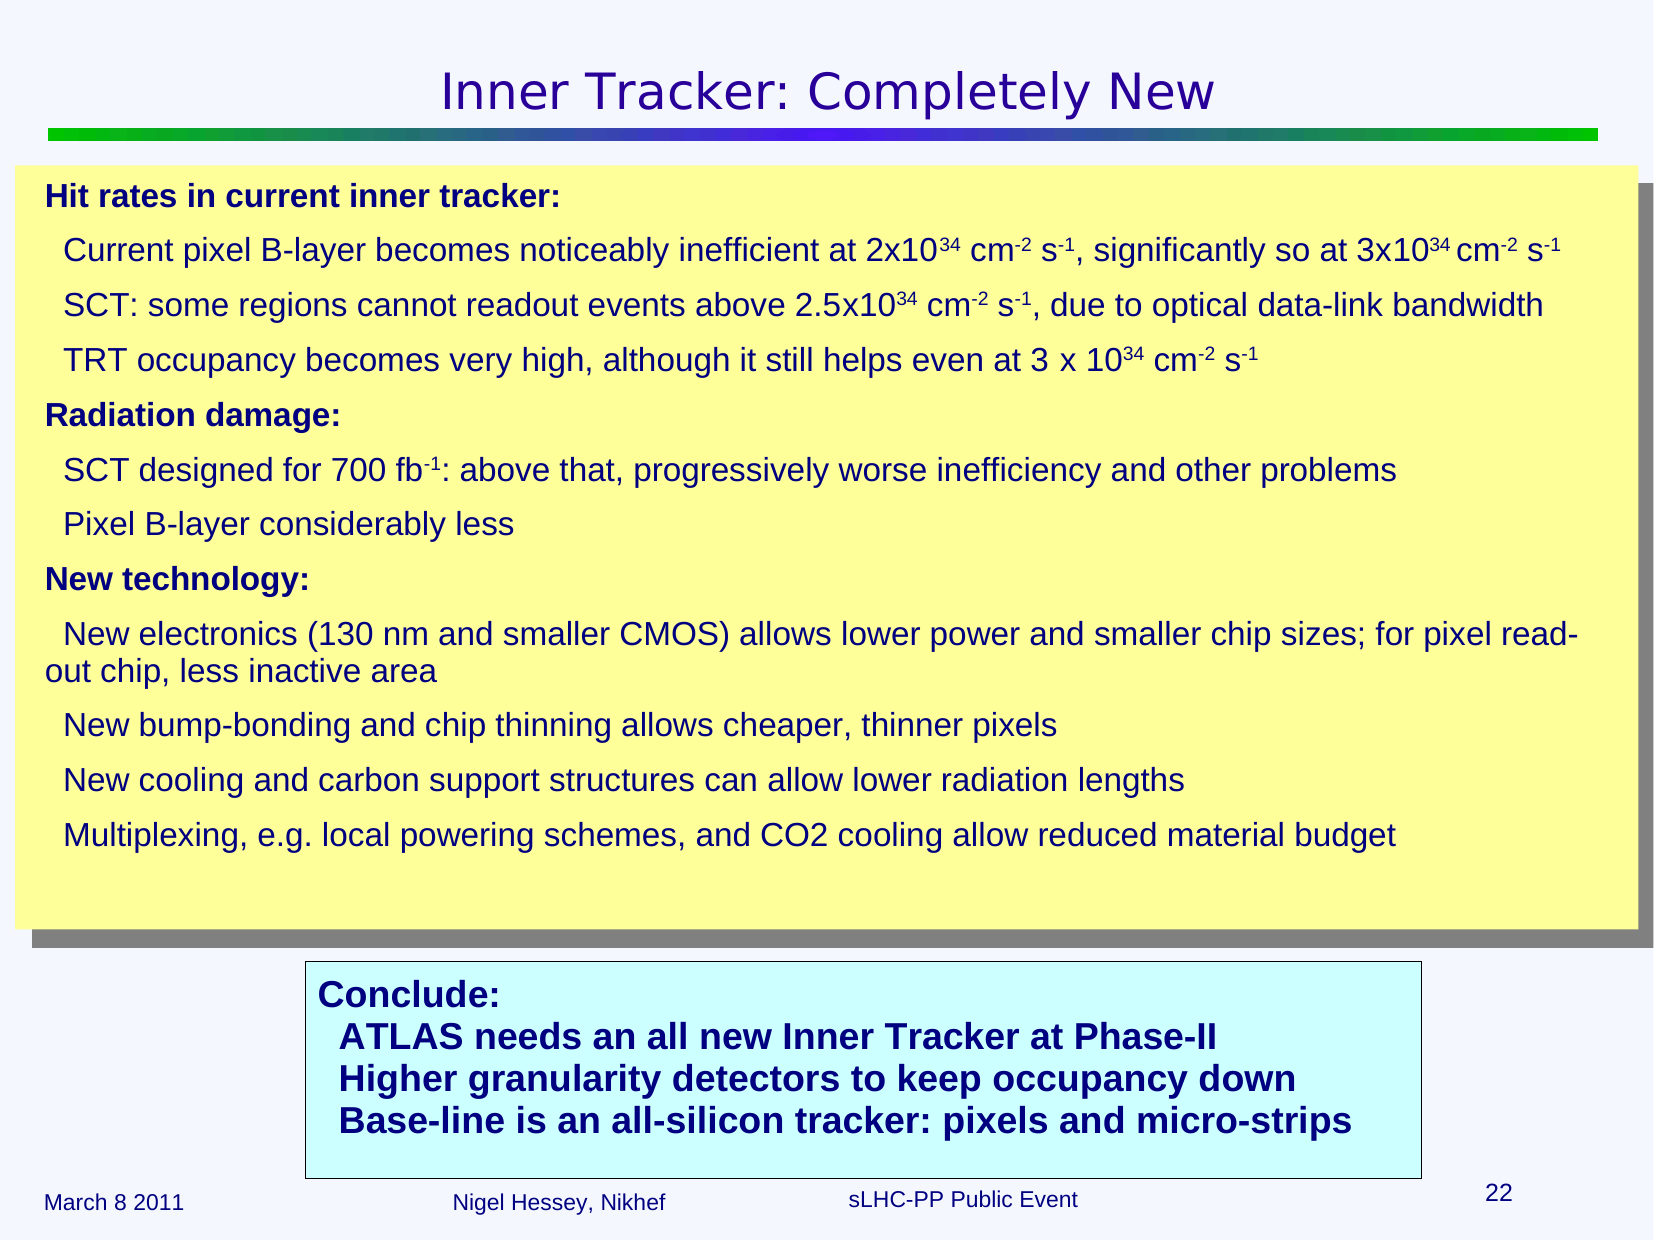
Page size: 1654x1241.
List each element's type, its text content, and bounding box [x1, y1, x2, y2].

picture [1563, 128, 1598, 141]
title Inner Tracker: Completely New [95, 37, 1563, 146]
text_box Conclude: ATLAS needs an all new Inner Tracker at Phase-II Higher granularity detectors to keep occupancy down Base-line is an all-silicon tracker: pixels and micro-strips [305, 961, 1422, 1179]
text_box Hit rates in current inner tracker: Current pixel B-layer becomes noticeably inefficient at 2x1034 cm-2 s-1, significantly so at 3x1034 cm-2 s-1 SCT: some regions cannot readout events above 2.5x1034 cm-2 s-1, due to optical data-link bandwidth TRT occupancy becomes very high, although it still helps even at 3 x 1034 cm-2 s-1 Radiation damage: SCT designed for 700 fb-1: above that, progressively worse inefficiency and other problems Pixel B-layer considerably less New technology: New electronics (130 nm and smaller CMOS) allows lower power and smaller chip sizes; for pixel read-out chip, less inactive area New bump-bonding and chip thinning allows cheaper, thinner pixels New cooling and carbon support structures can allow lower radiation lengths Multiplexing, e.g. local powering schemes, and CO2 cooling allow reduced material budget [15, 165, 1639, 930]
picture [48, 128, 95, 141]
